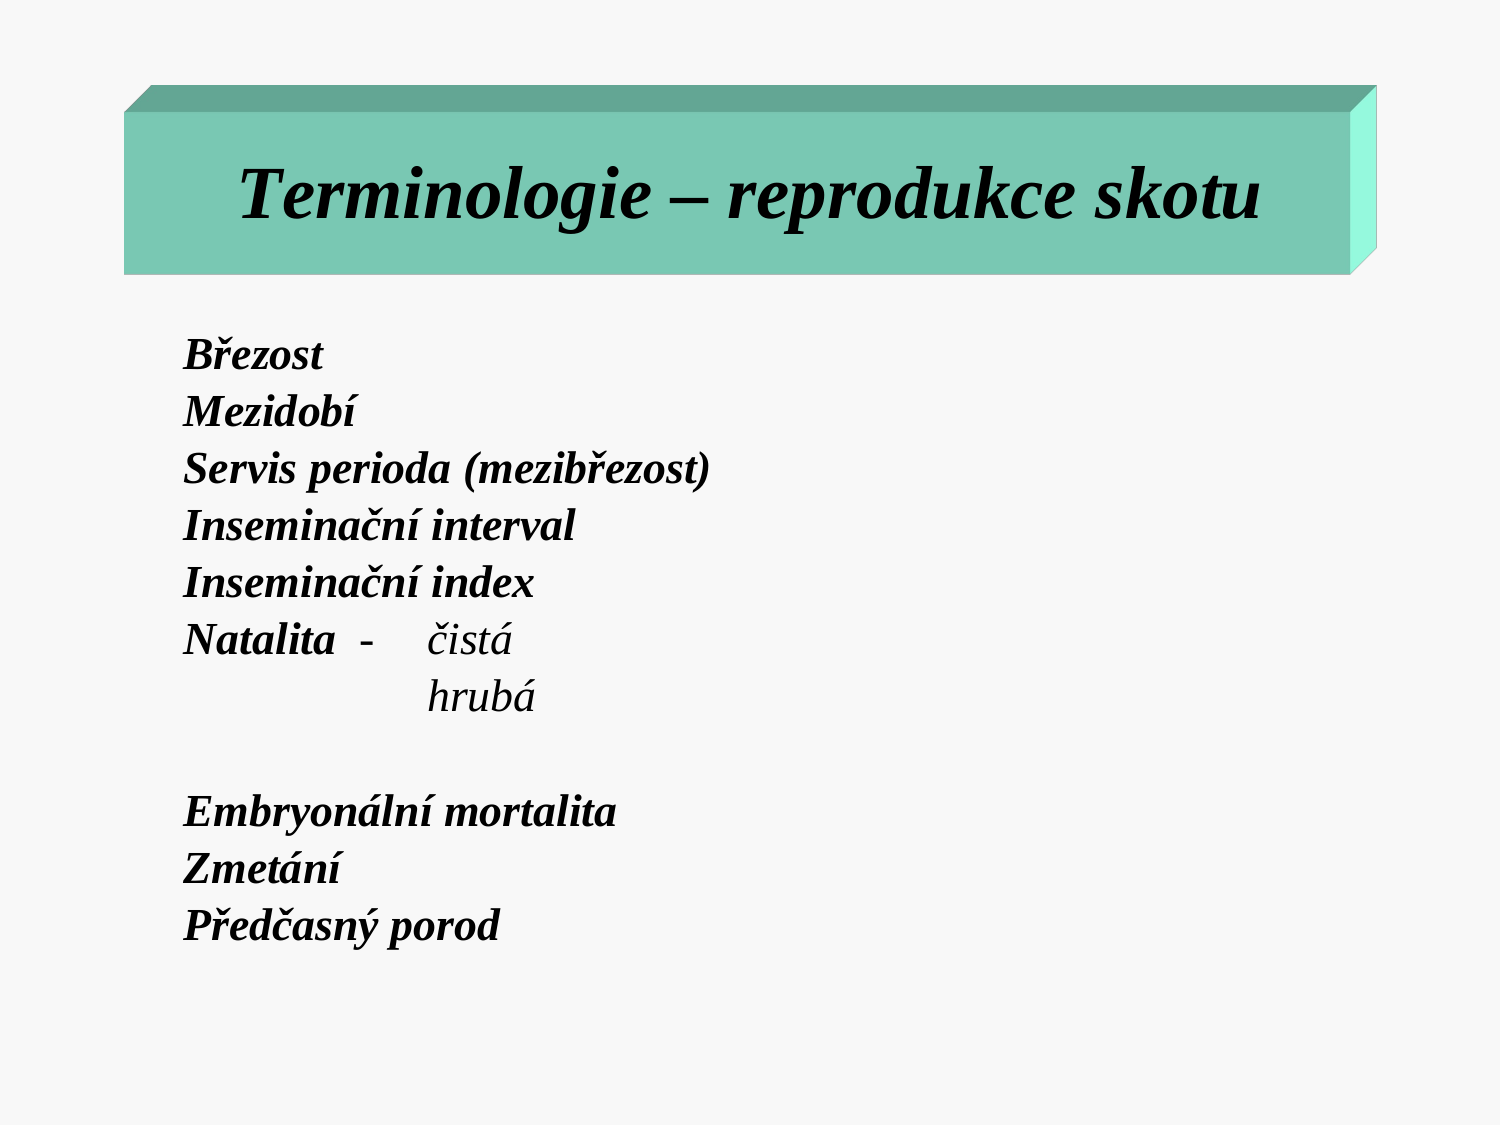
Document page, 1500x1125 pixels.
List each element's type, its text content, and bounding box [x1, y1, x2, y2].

title Terminologie – reprodukce skotu [112, 96, 1388, 292]
list Březost Mezidobí Servis perioda (mezibřezost) Inseminační interval Inseminační index Natalita - čistá hrubá Embryonální mortalita Zmetání Předčasný porod [112, 324, 1388, 1060]
text_box [143, 85, 1376, 96]
